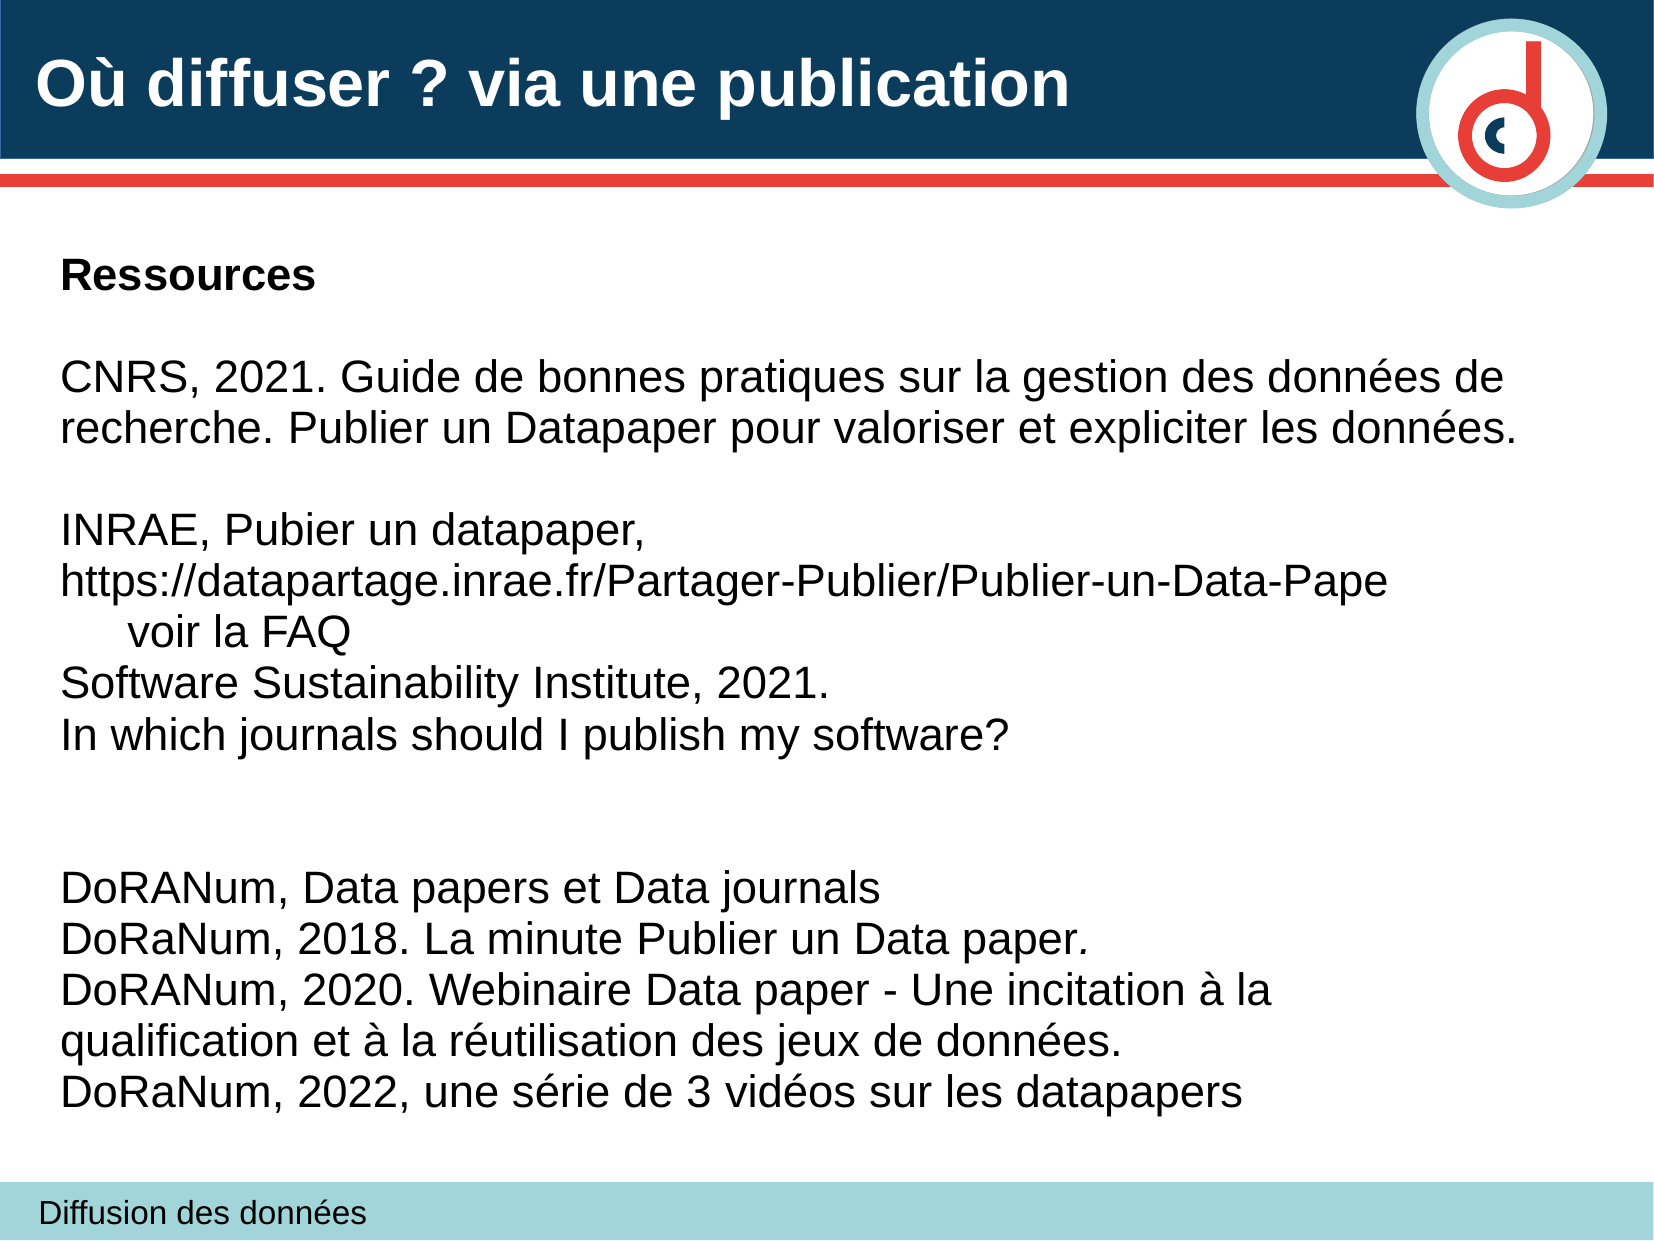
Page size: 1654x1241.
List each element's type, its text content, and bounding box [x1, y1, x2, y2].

title Où diffuser ? via une publication [35, 11, 1430, 159]
text_box Ressources CNRS, 2021. Guide de bonnes pratiques sur la gestion des données de recherche. Publier un Datapaper pour valoriser et expliciter les données. INRAE, Pubier un datapaper, https://datapartage.inrae.fr/Partager-Publier/Publier-un-Data-Pape voir la FAQ Software Sustainability Institute, 2021. In which journals should I publish my software? DoRANum, Data papers et Data journals DoRaNum, 2018. La minute Publier un Data paper. DoRANum, 2020. Webinaire Data paper - Une incitation à la qualification et à la réutilisation des jeux de données. DoRaNum, 2022, une série de 3 vidéos sur les datapapers [45, 242, 1536, 1152]
text_box Diffusion des données [23, 1187, 621, 1241]
